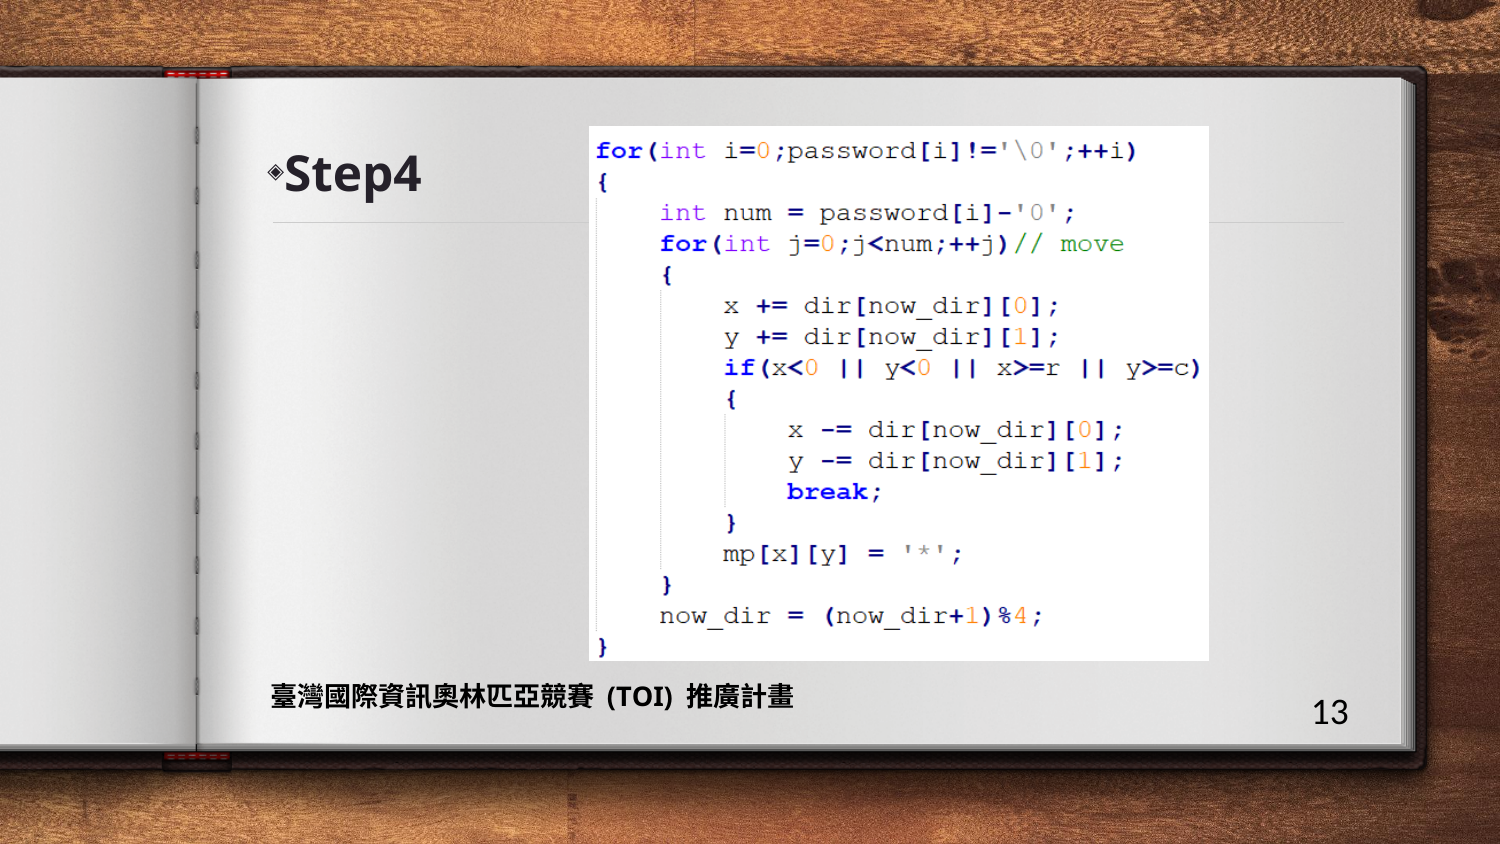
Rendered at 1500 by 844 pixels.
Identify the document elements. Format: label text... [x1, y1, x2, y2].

list Step4 [252, 126, 589, 216]
text_box [1295, 672, 1386, 737]
picture [589, 126, 1209, 661]
